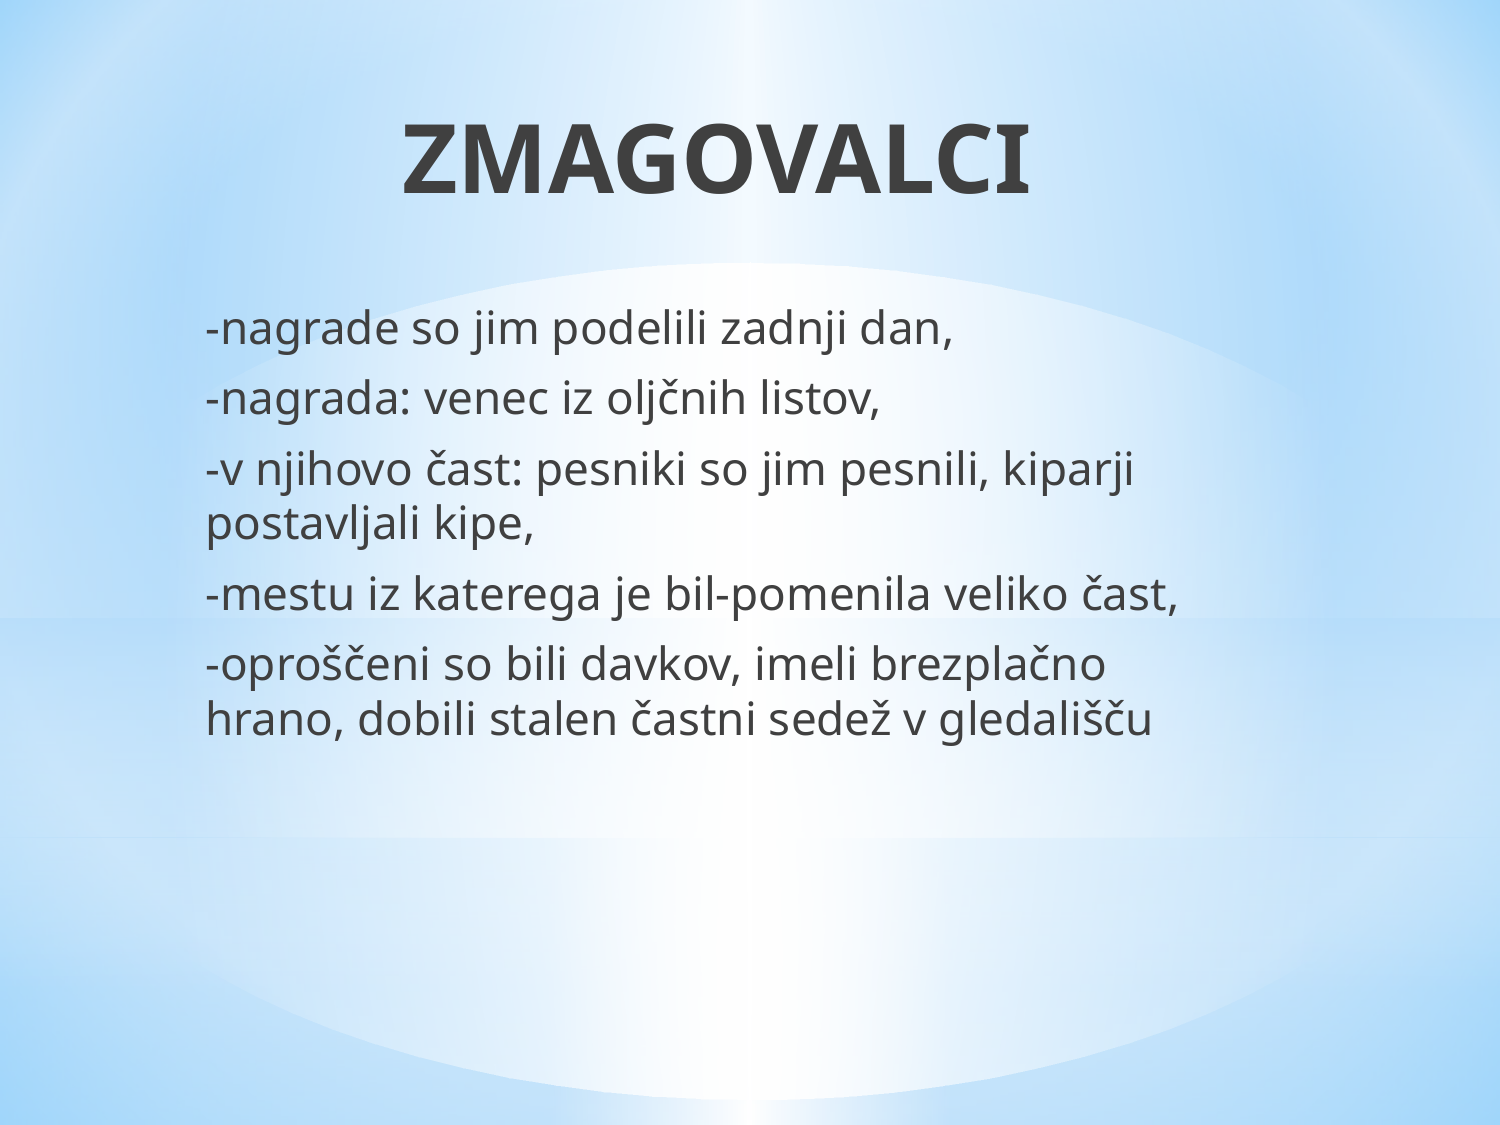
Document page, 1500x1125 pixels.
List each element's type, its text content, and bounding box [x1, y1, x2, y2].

title ZMAGOVALCI [183, 90, 1252, 278]
list -nagrade so jim podelili zadnji dan, -nagrada: venec iz oljčnih listov, -v njihovo čast: pesniki so jim pesnili, kiparji postavljali kipe, -mestu iz katerega je bil-pomenila veliko čast, -oproščeni so bili davkov, imeli brezplačno hrano, dobili stalen častni sedež v gledališču [183, 290, 1234, 861]
